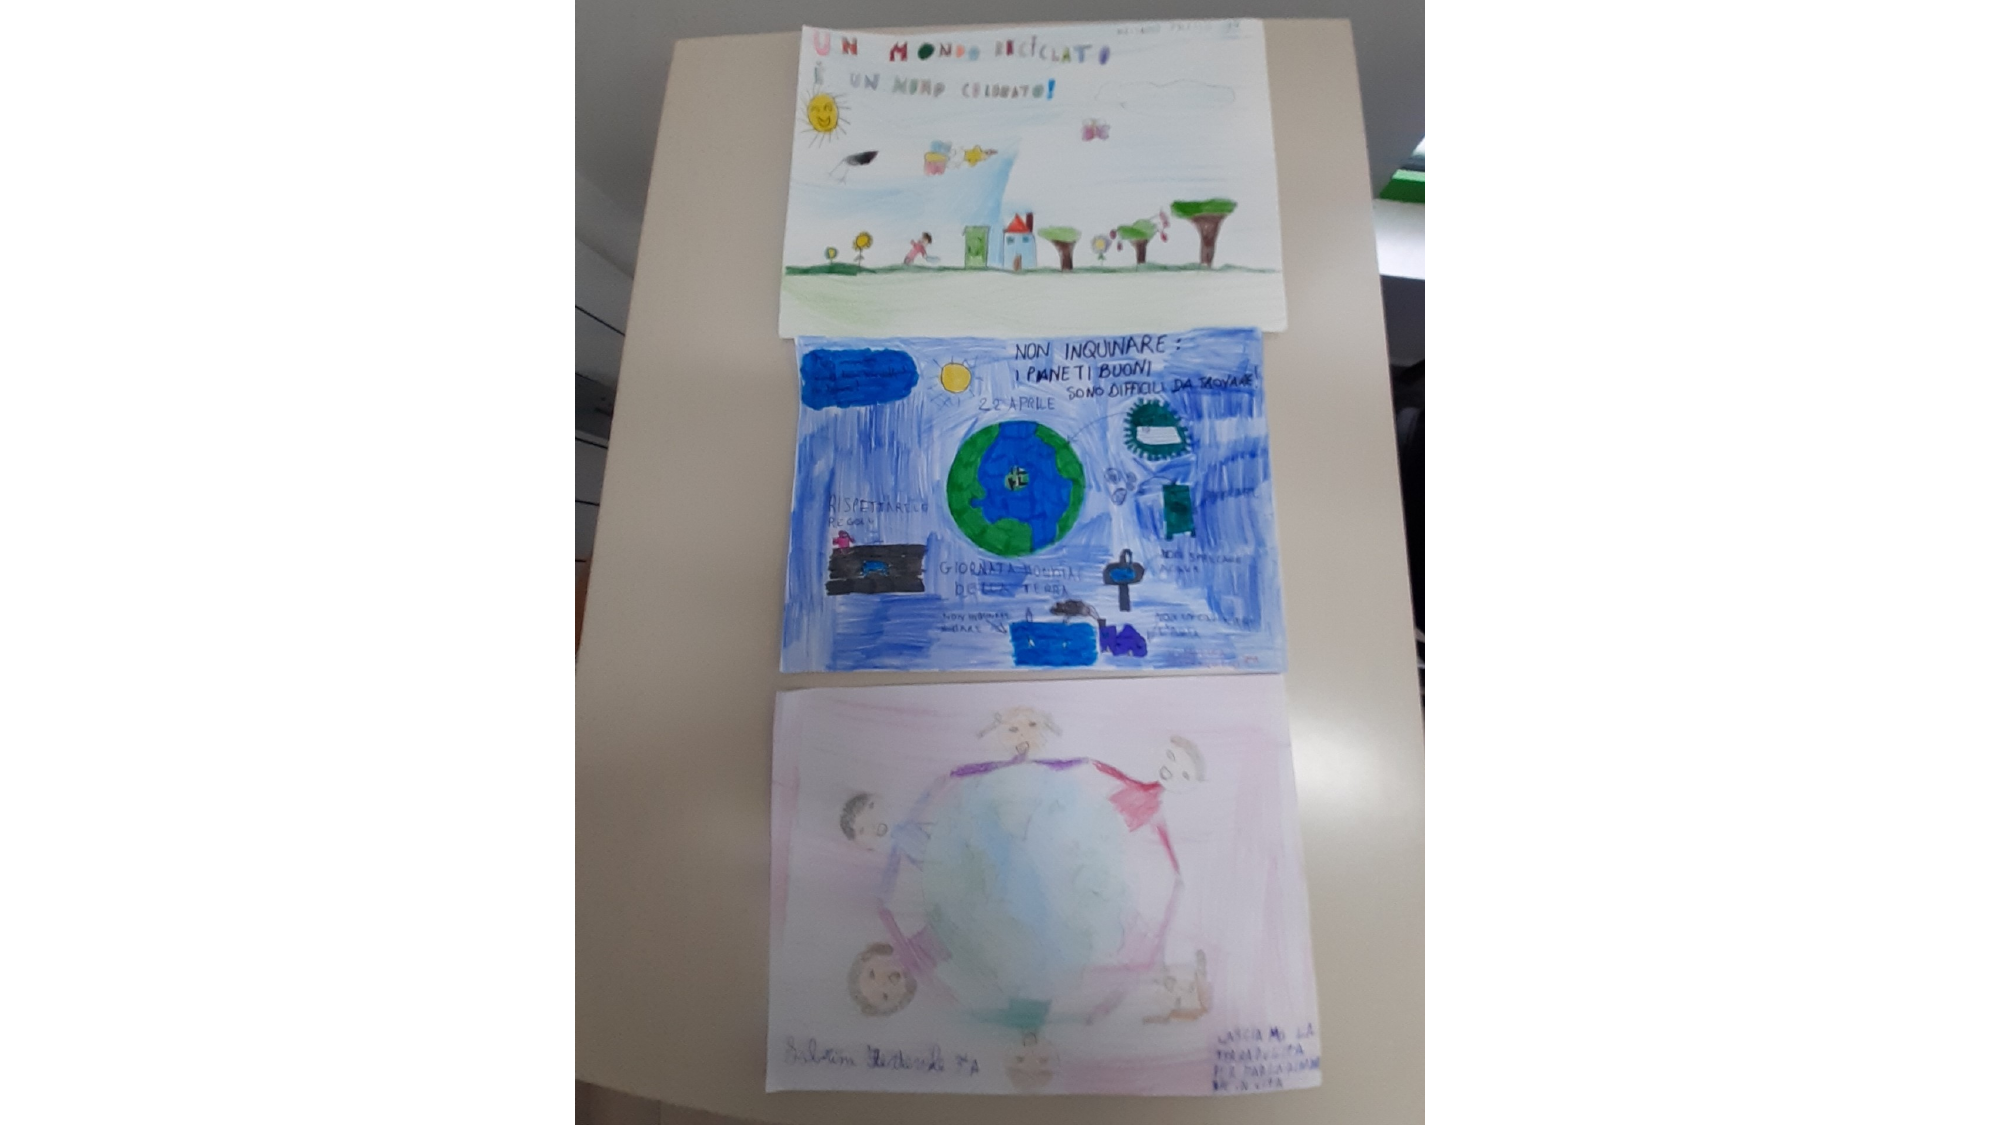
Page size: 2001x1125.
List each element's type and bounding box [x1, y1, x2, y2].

picture [575, 0, 1425, 1125]
